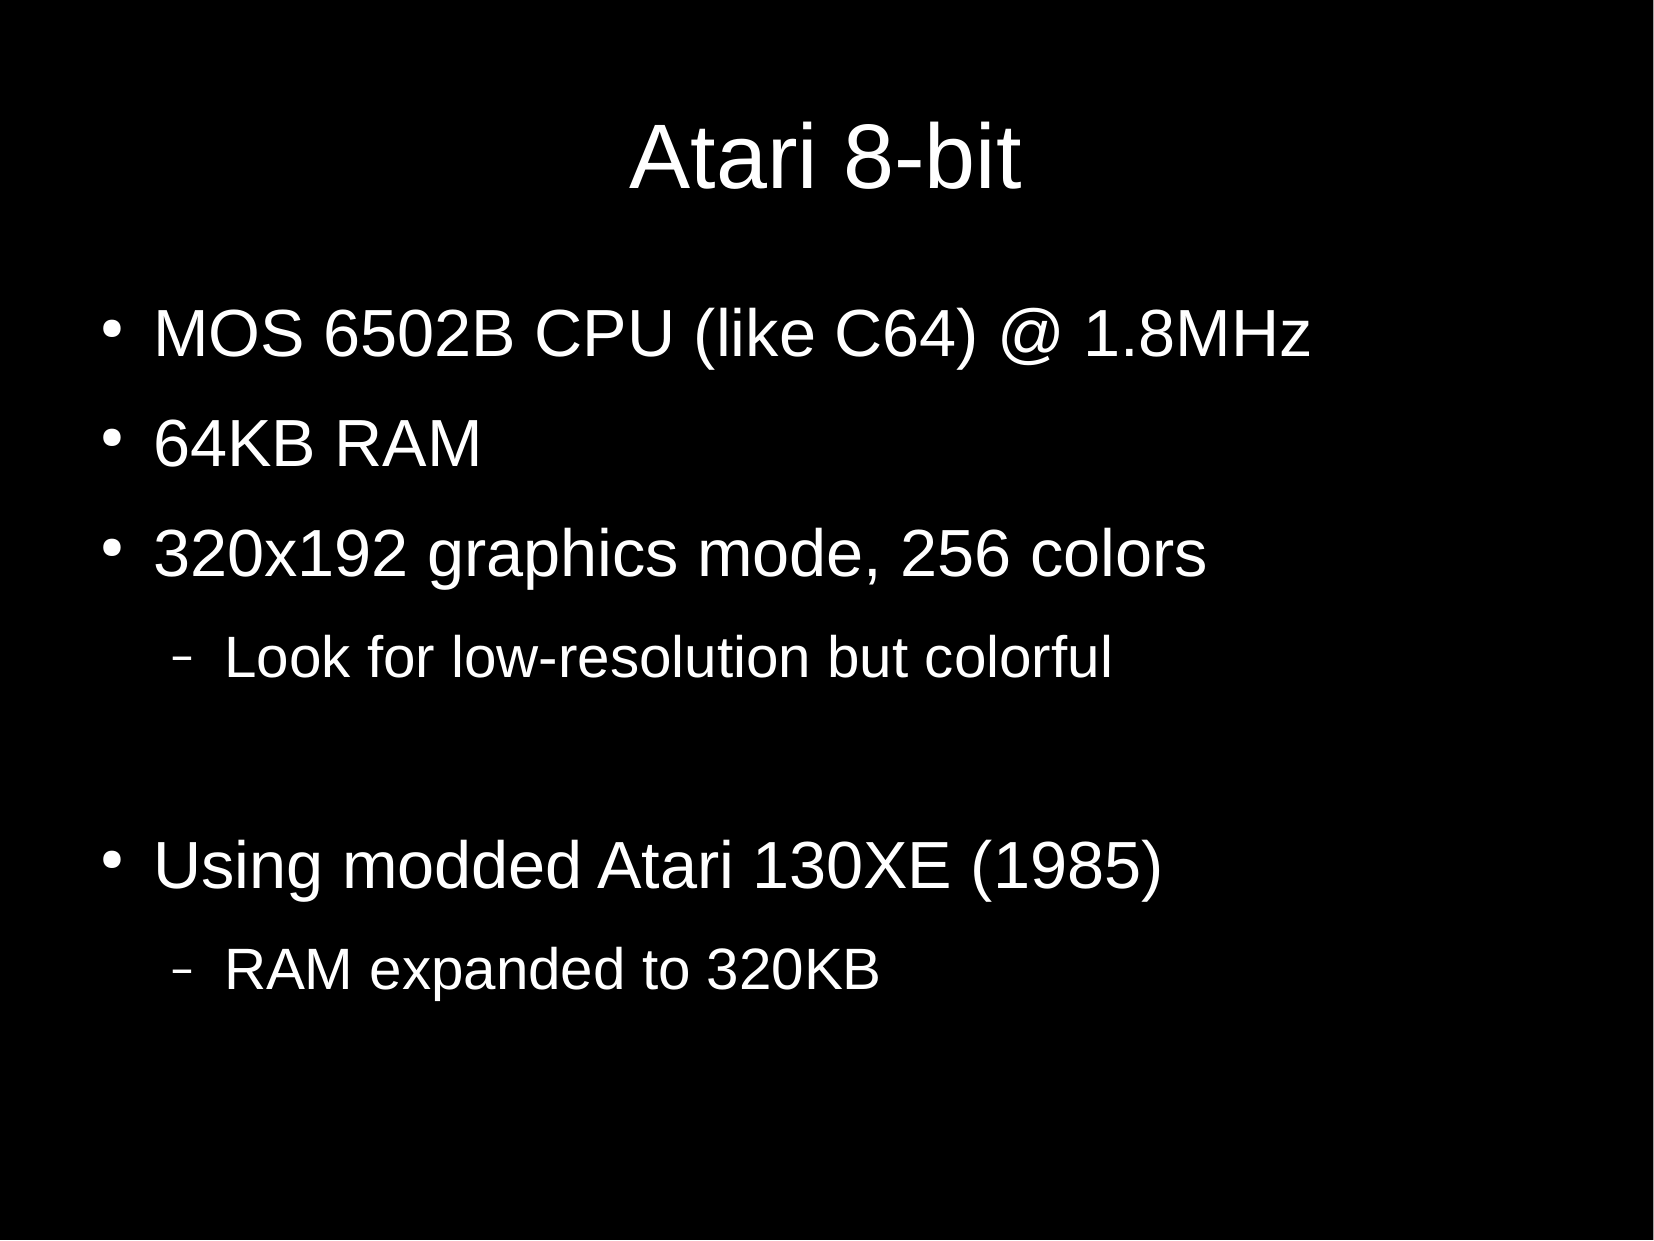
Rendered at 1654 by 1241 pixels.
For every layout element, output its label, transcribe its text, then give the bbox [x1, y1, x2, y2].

list MOS 6502B CPU (like C64) @ 1.8MHz 64KB RAM 320x192 graphics mode, 256 colors Look for low-resolution but colorful Using modded Atari 130XE (1985) RAM expanded to 320KB [82, 290, 1570, 1123]
title Atari 8-bit [82, 56, 1570, 248]
